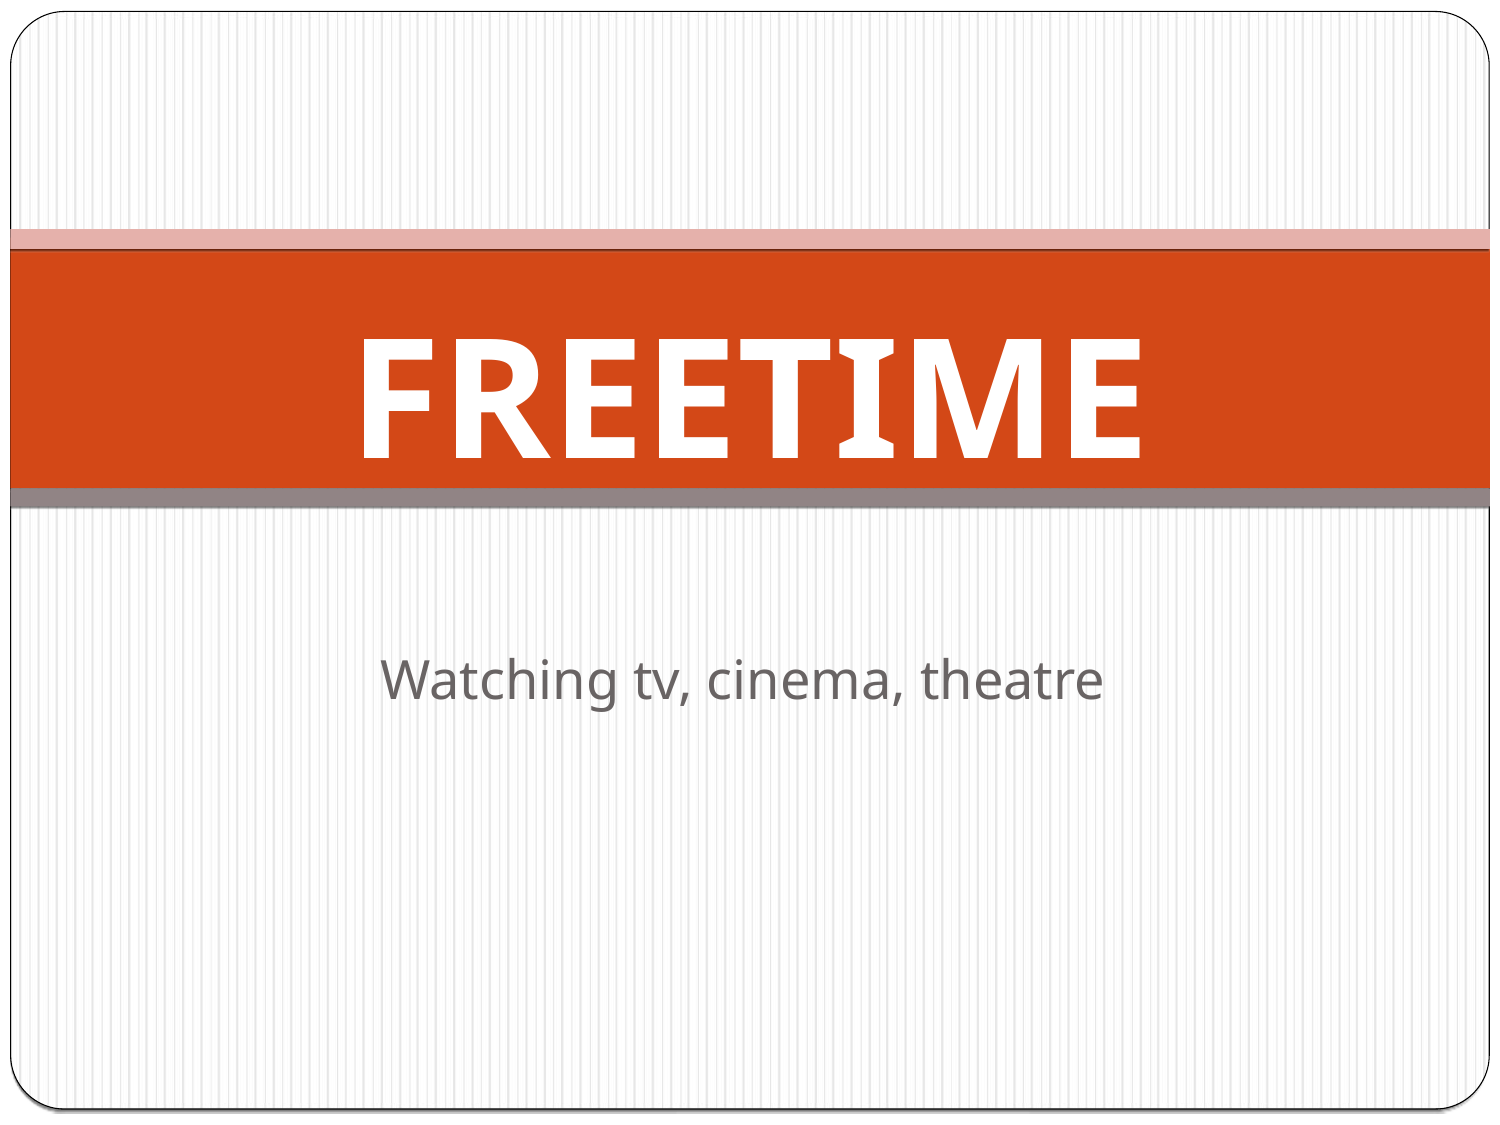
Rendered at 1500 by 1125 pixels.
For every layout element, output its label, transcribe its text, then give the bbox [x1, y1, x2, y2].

subtitle Watching tv, cinema, theatre [225, 637, 1275, 763]
title FREETIME [112, 275, 1388, 517]
picture [12, 510, 1488, 1108]
picture [12, 12, 1488, 229]
